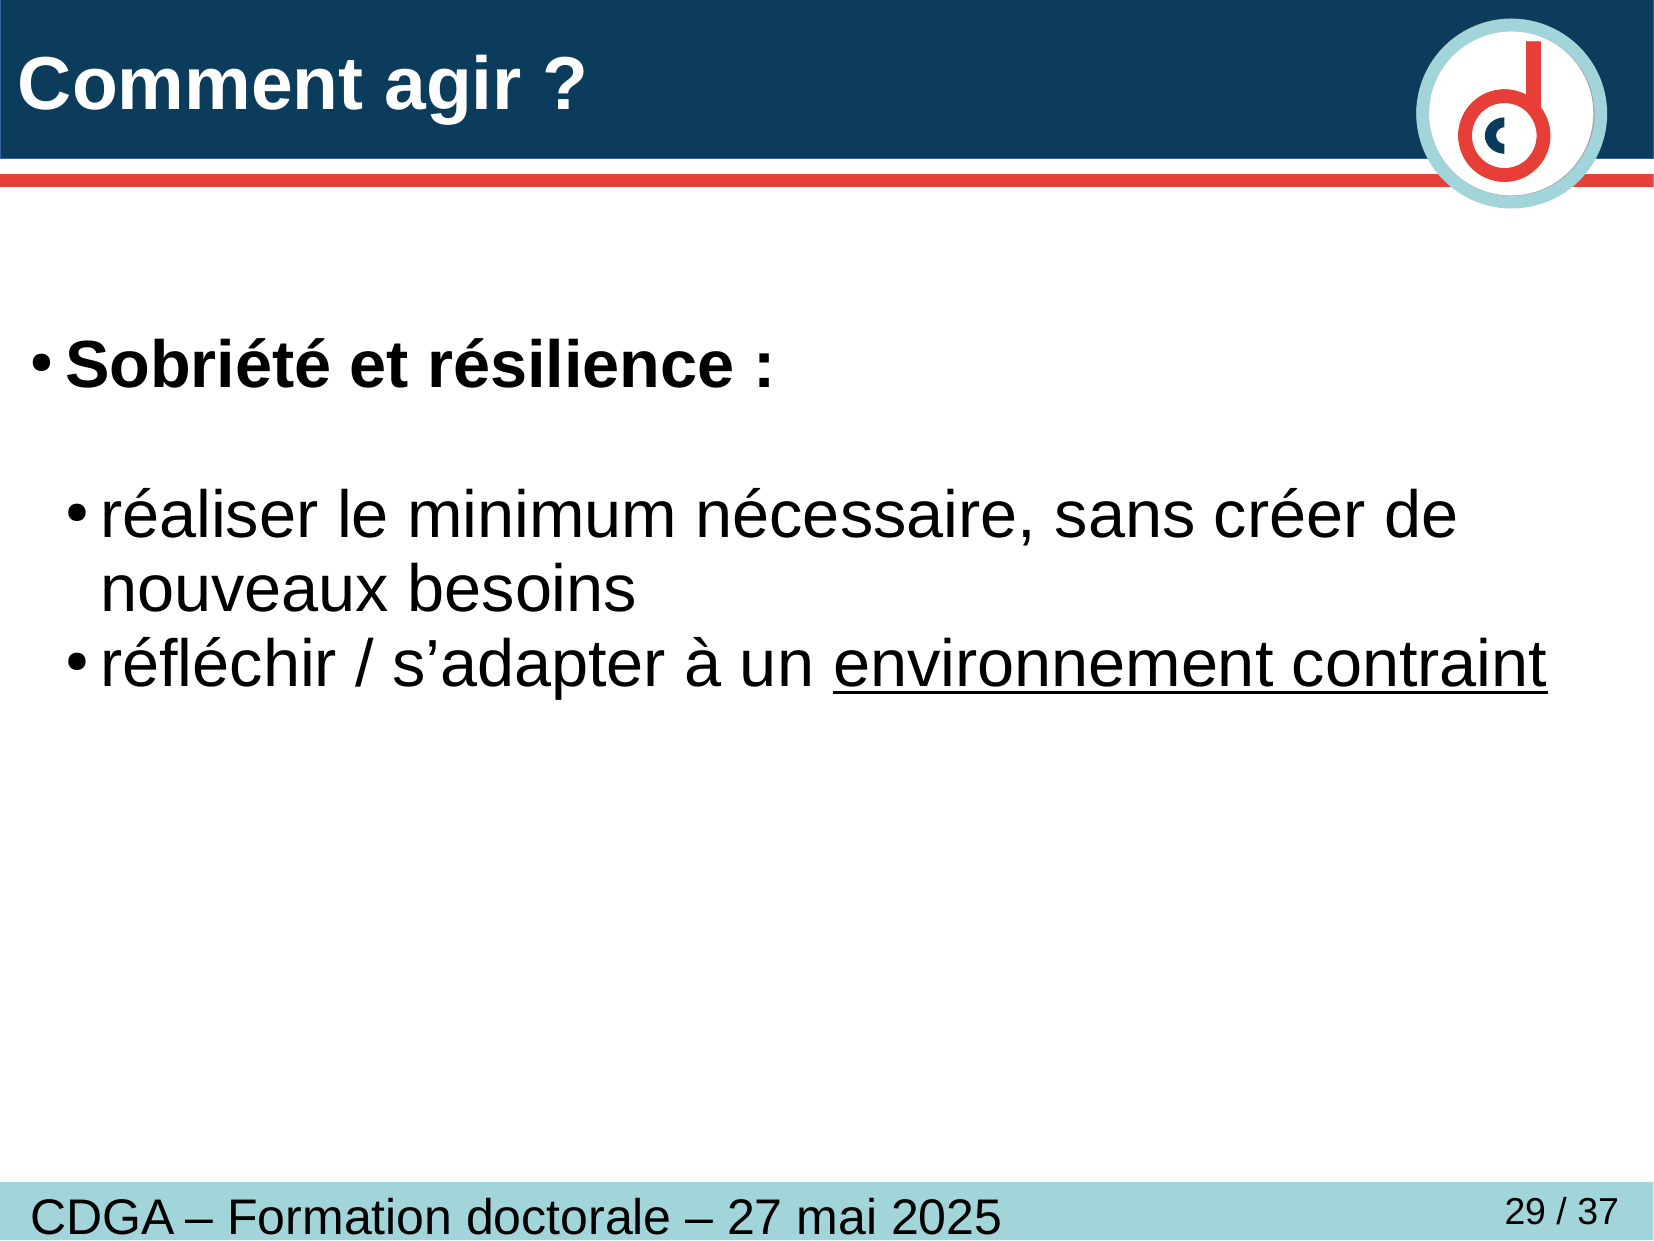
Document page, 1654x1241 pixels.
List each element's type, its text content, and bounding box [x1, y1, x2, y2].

title Comment agir ? [17, 11, 1412, 159]
subtitle Sobriété et résilience : réaliser le minimum nécessaire, sans créer de nouveaux besoins réfléchir / s’adapter à un environnement contraint [29, 327, 1625, 764]
